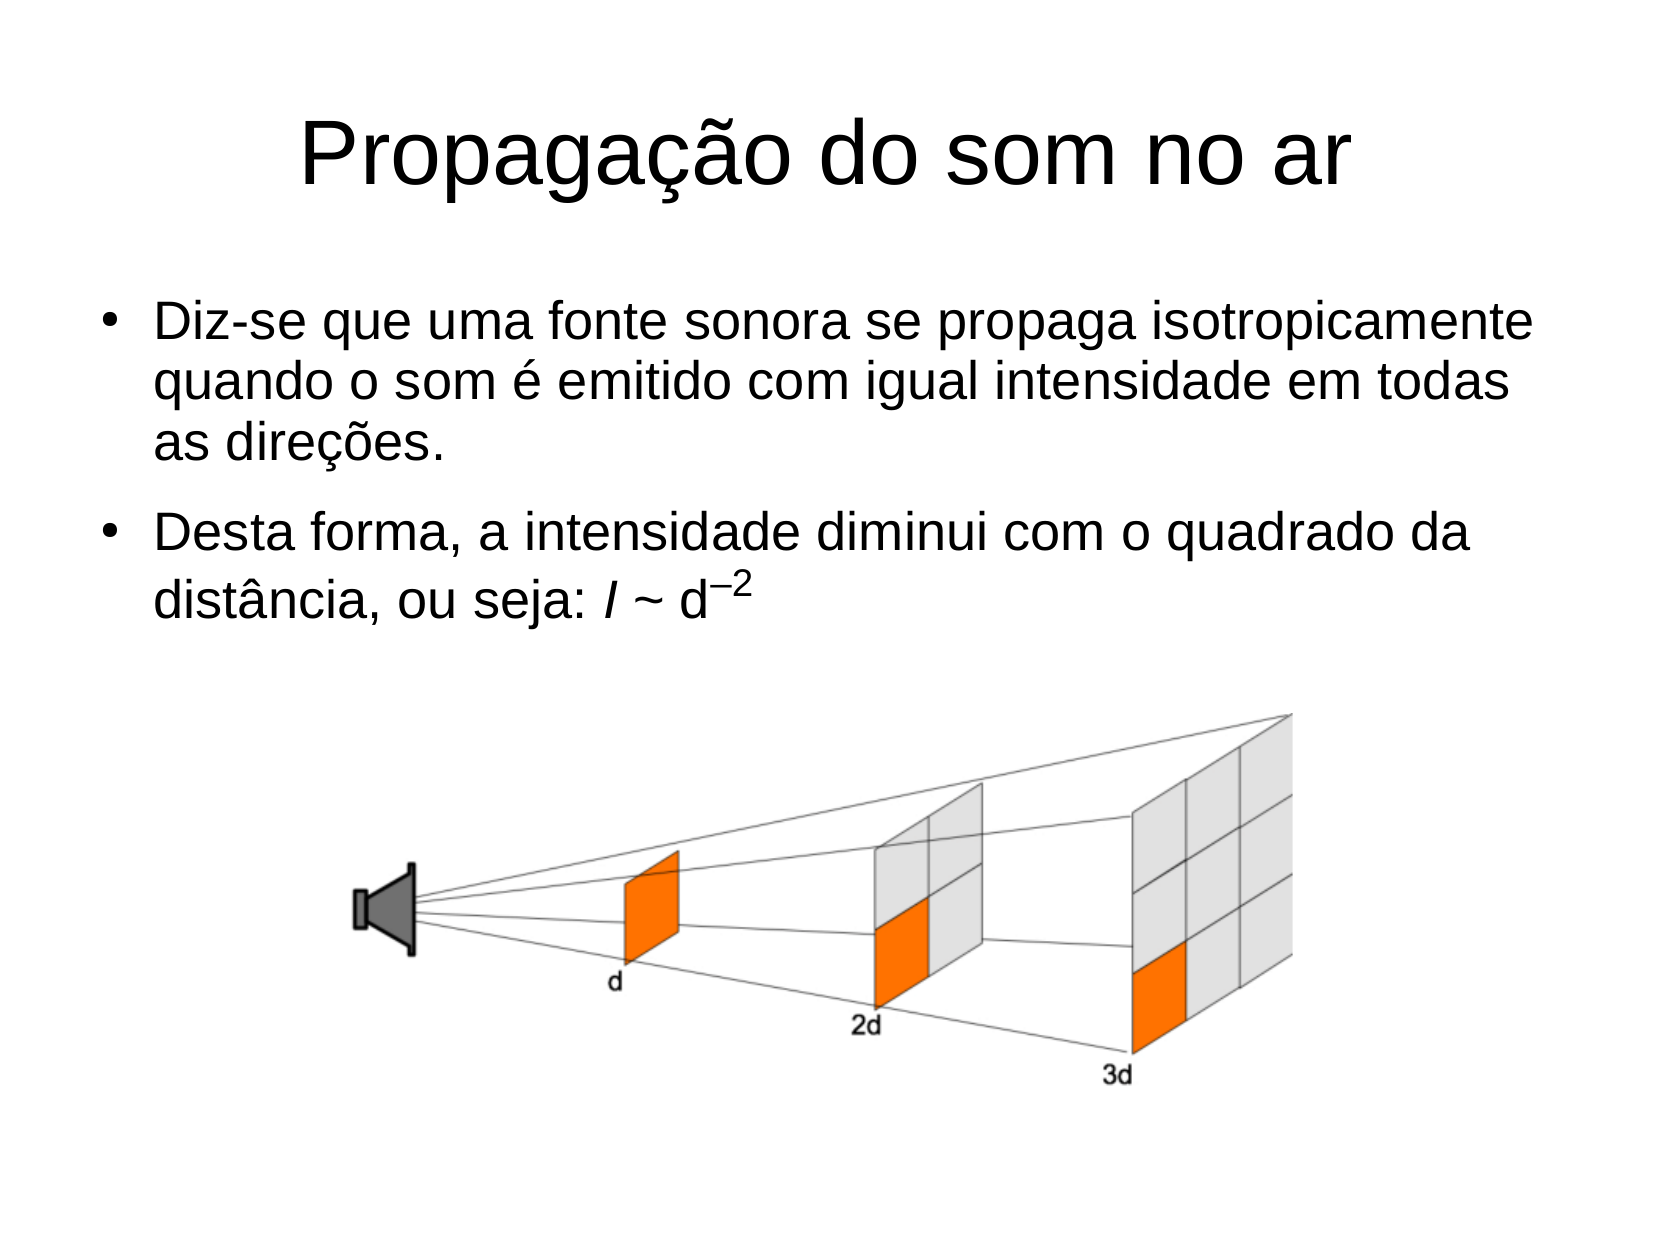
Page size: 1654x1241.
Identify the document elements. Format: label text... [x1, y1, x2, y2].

title Propagação do som no ar [82, 49, 1571, 257]
picture [333, 713, 1332, 1095]
list Diz-se que uma fonte sonora se propaga isotropicamente quando o som é emitido com igual intensidade em todas as direções. Desta forma, a intensidade diminui com o quadrado da distância, ou seja: I ~ d–2 [82, 290, 1571, 1010]
